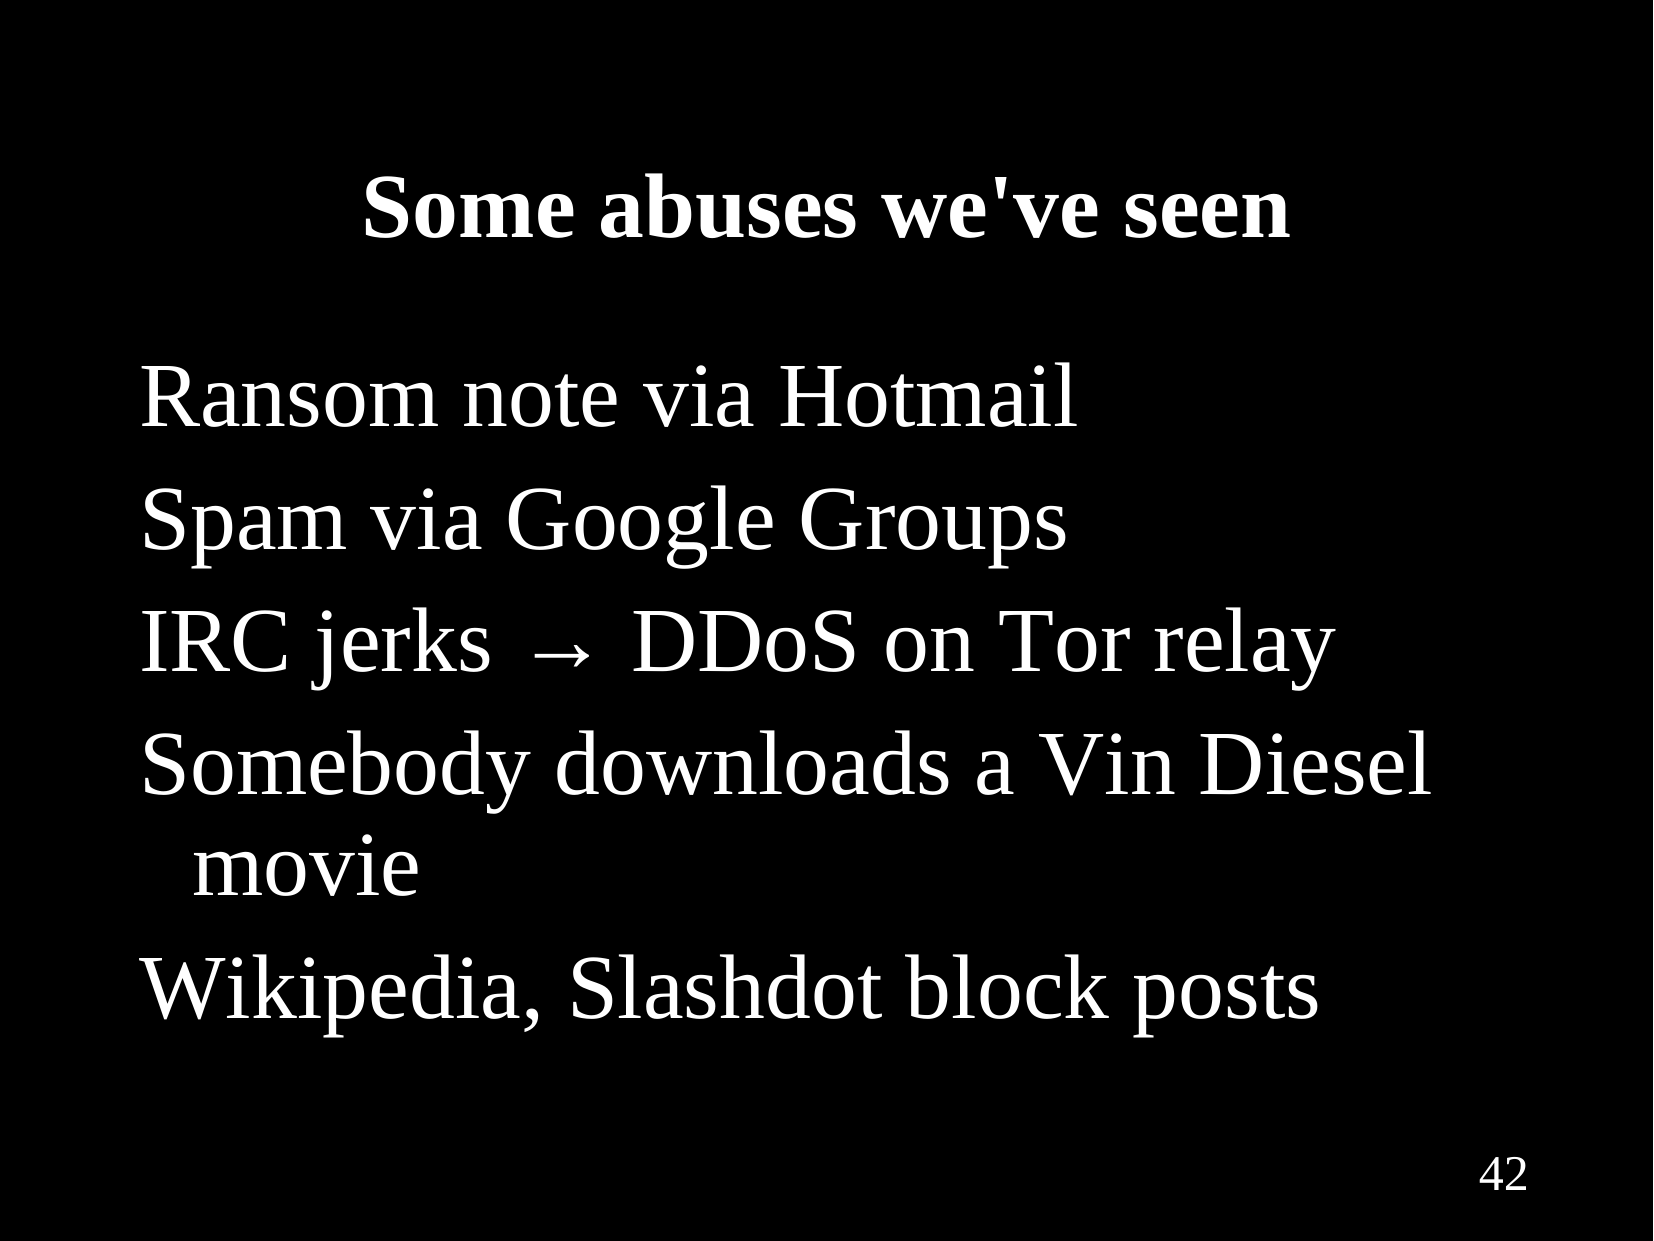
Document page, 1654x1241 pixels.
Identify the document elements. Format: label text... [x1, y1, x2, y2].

list Ransom note via Hotmail Spam via Google Groups IRC jerks → DDoS on Tor relay Somebody downloads a Vin Diesel movie Wikipedia, Slashdot block posts [121, 344, 1534, 1127]
title Some abuses we've seen [121, 102, 1534, 311]
